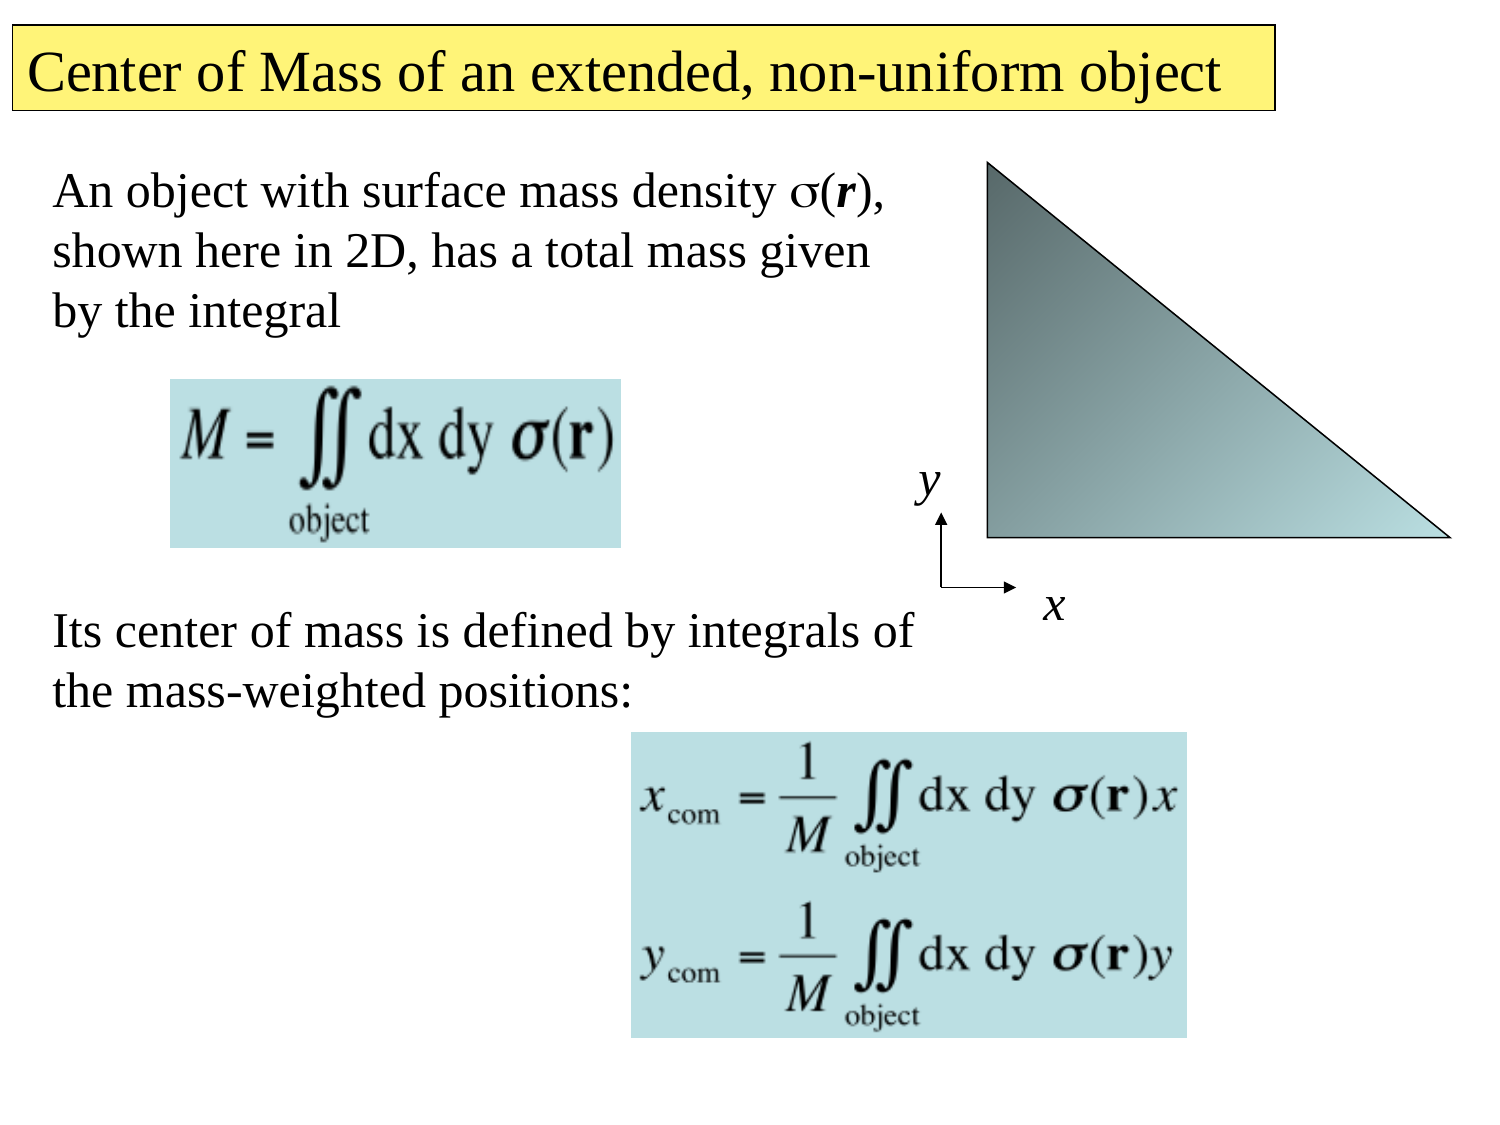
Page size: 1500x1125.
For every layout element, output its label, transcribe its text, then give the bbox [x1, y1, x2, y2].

text_box An object with surface mass density σ(r), shown here in 2D, has a total mass given by the integral [37, 149, 913, 346]
text_box [987, 162, 1450, 538]
text_box x [1028, 562, 1088, 638]
picture [170, 379, 621, 548]
text_box Its center of mass is defined by integrals of the mass-weighted positions: [37, 590, 951, 726]
text_box Center of Mass of an extended, non-uniform object [12, 24, 1276, 111]
text_box y [903, 437, 963, 513]
picture [631, 732, 1187, 1038]
